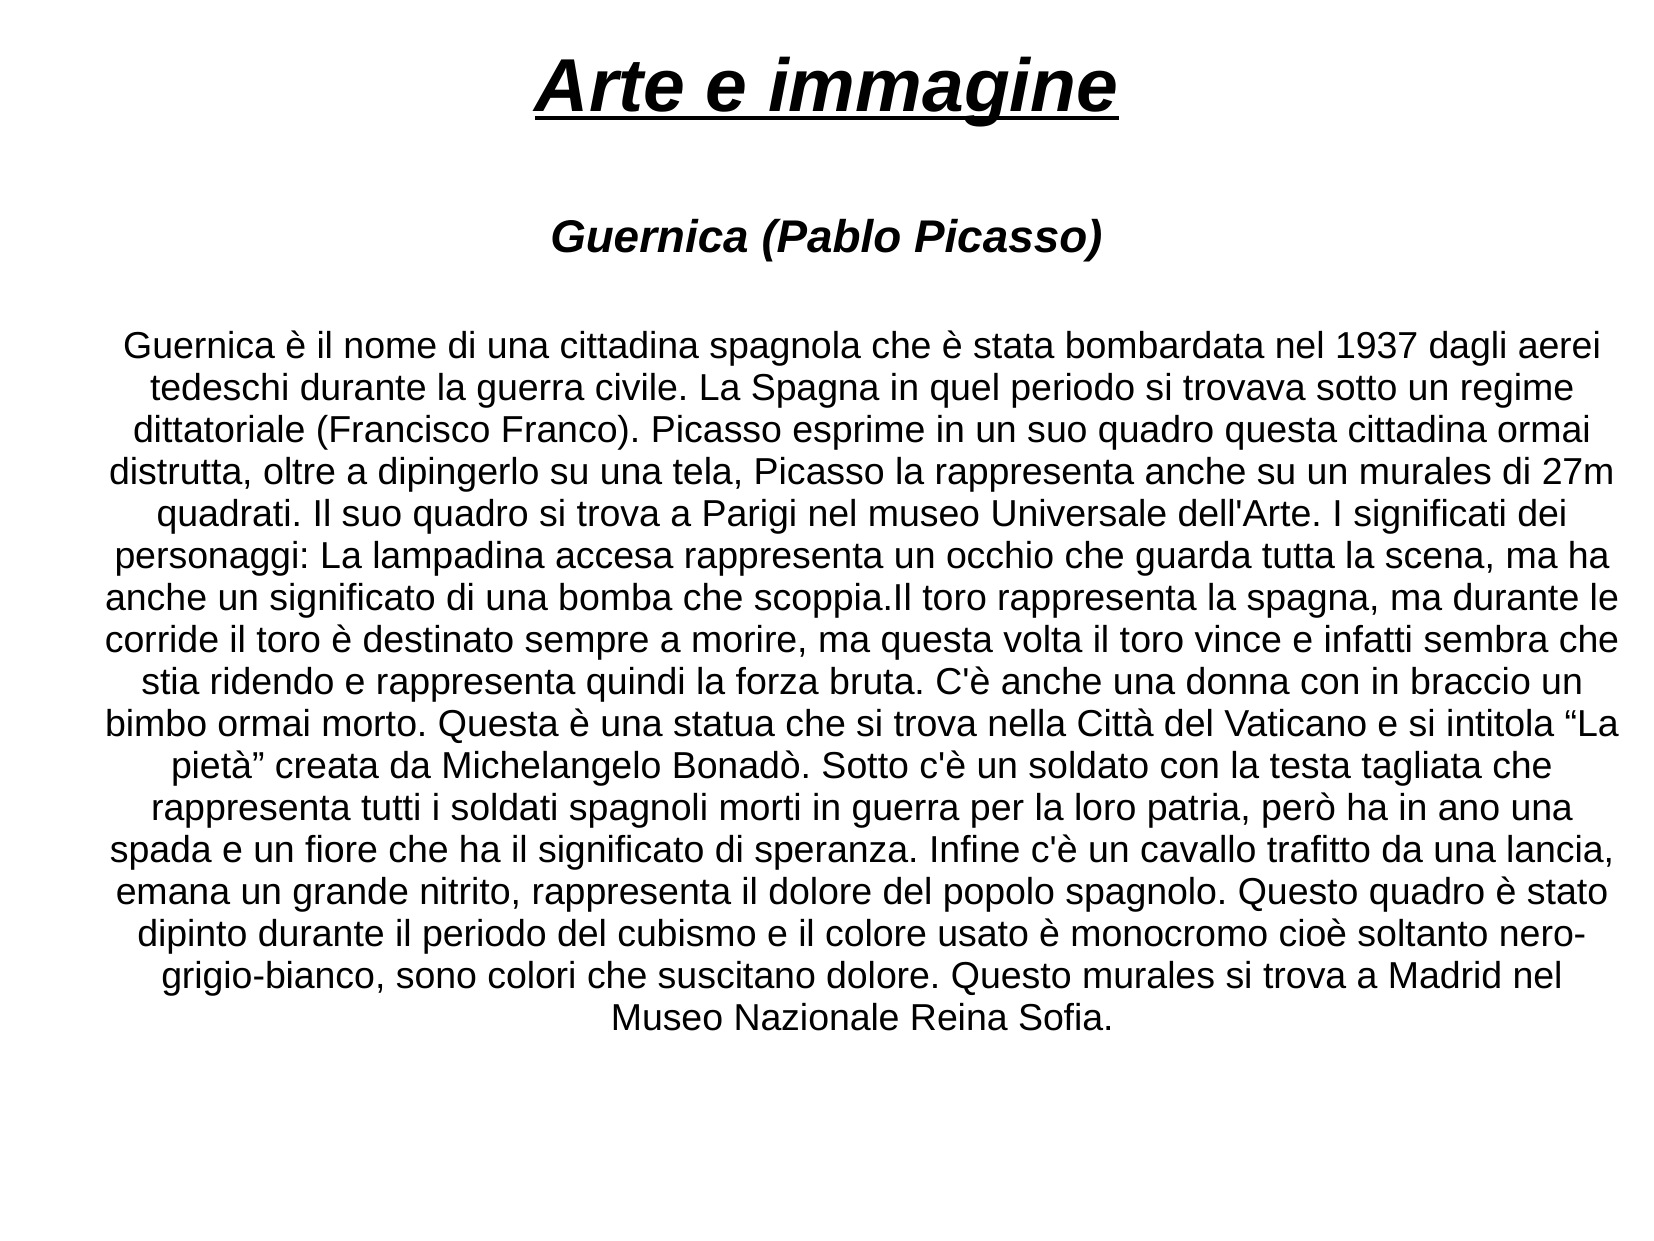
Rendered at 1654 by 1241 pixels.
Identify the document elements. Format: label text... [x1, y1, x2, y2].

list Guernica è il nome di una cittadina spagnola che è stata bombardata nel 1937 dagli aerei tedeschi durante la guerra civile. La Spagna in quel periodo si trovava sotto un regime dittatoriale (Francisco Franco). Picasso esprime in un suo quadro questa cittadina ormai distrutta, oltre a dipingerlo su una tela, Picasso la rappresenta anche su un murales di 27m quadrati. Il suo quadro si trova a Parigi nel museo Universale dell'Arte. I significati dei personaggi: La lampadina accesa rappresenta un occhio che guarda tutta la scena, ma ha anche un significato di una bomba che scoppia.Il toro rappresenta la spagna, ma durante le corride il toro è destinato sempre a morire, ma questa volta il toro vince e infatti sembra che stia ridendo e rappresenta quindi la forza bruta. C'è anche una donna con in braccio un bimbo ormai morto. Questa è una statua che si trova nella Città del Vaticano e si intitola “La pietà” creata da Michelangelo Bonadò. Sotto c'è un soldato con la testa tagliata che rappresenta tutti i soldati spagnoli morti in guerra per la loro patria, però ha in ano una spada e un fiore che ha il significato di speranza. Infine c'è un cavallo trafitto da una lancia, emana un grande nitrito, rappresenta il dolore del popolo spagnolo. Questo quadro è stato dipinto durante il periodo del cubismo e il colore usato è monocromo cioè soltanto nero-grigio-bianco, sono colori che suscitano dolore. Questo murales si trova a Madrid nel Museo Nazionale Reina Sofia. [29, 324, 1625, 1241]
subtitle [82, 290, 1571, 1109]
title Arte e immagine Guernica (Pablo Picasso) [82, 43, 1571, 263]
